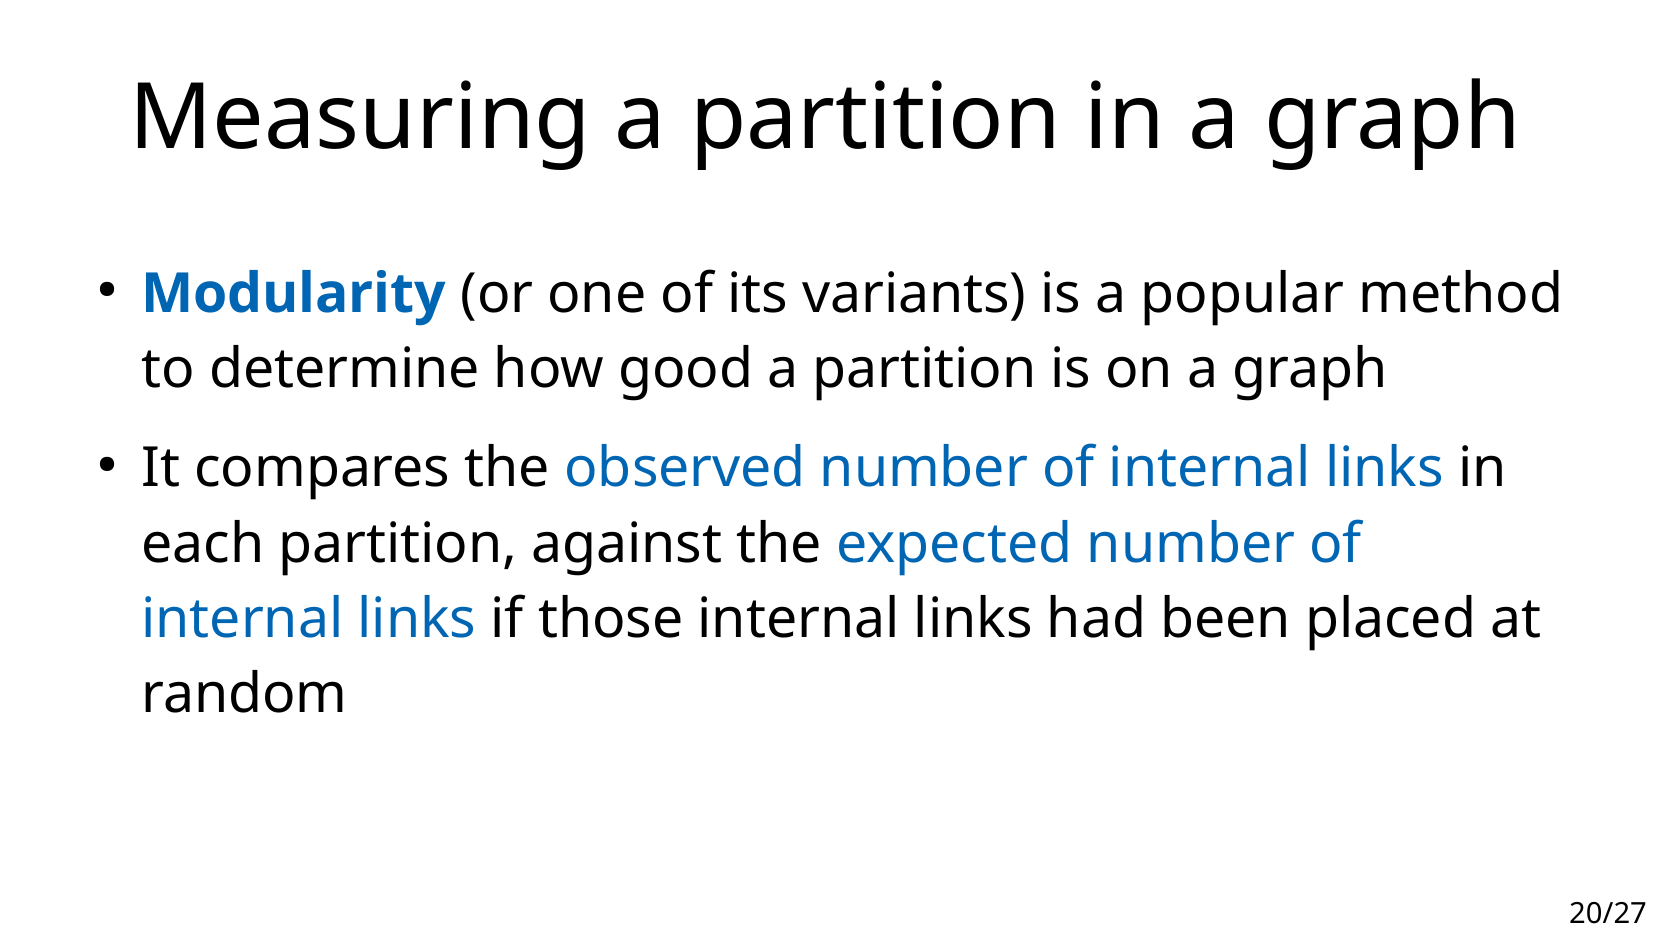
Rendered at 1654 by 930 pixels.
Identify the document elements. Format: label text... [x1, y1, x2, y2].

title Measuring a partition in a graph [82, 1, 1571, 225]
list Modularity (or one of its variants) is a popular method to determine how good a partition is on a graph It compares the observed number of internal links in each partition, against the expected number of internal links if those internal links had been placed at random [82, 252, 1571, 793]
